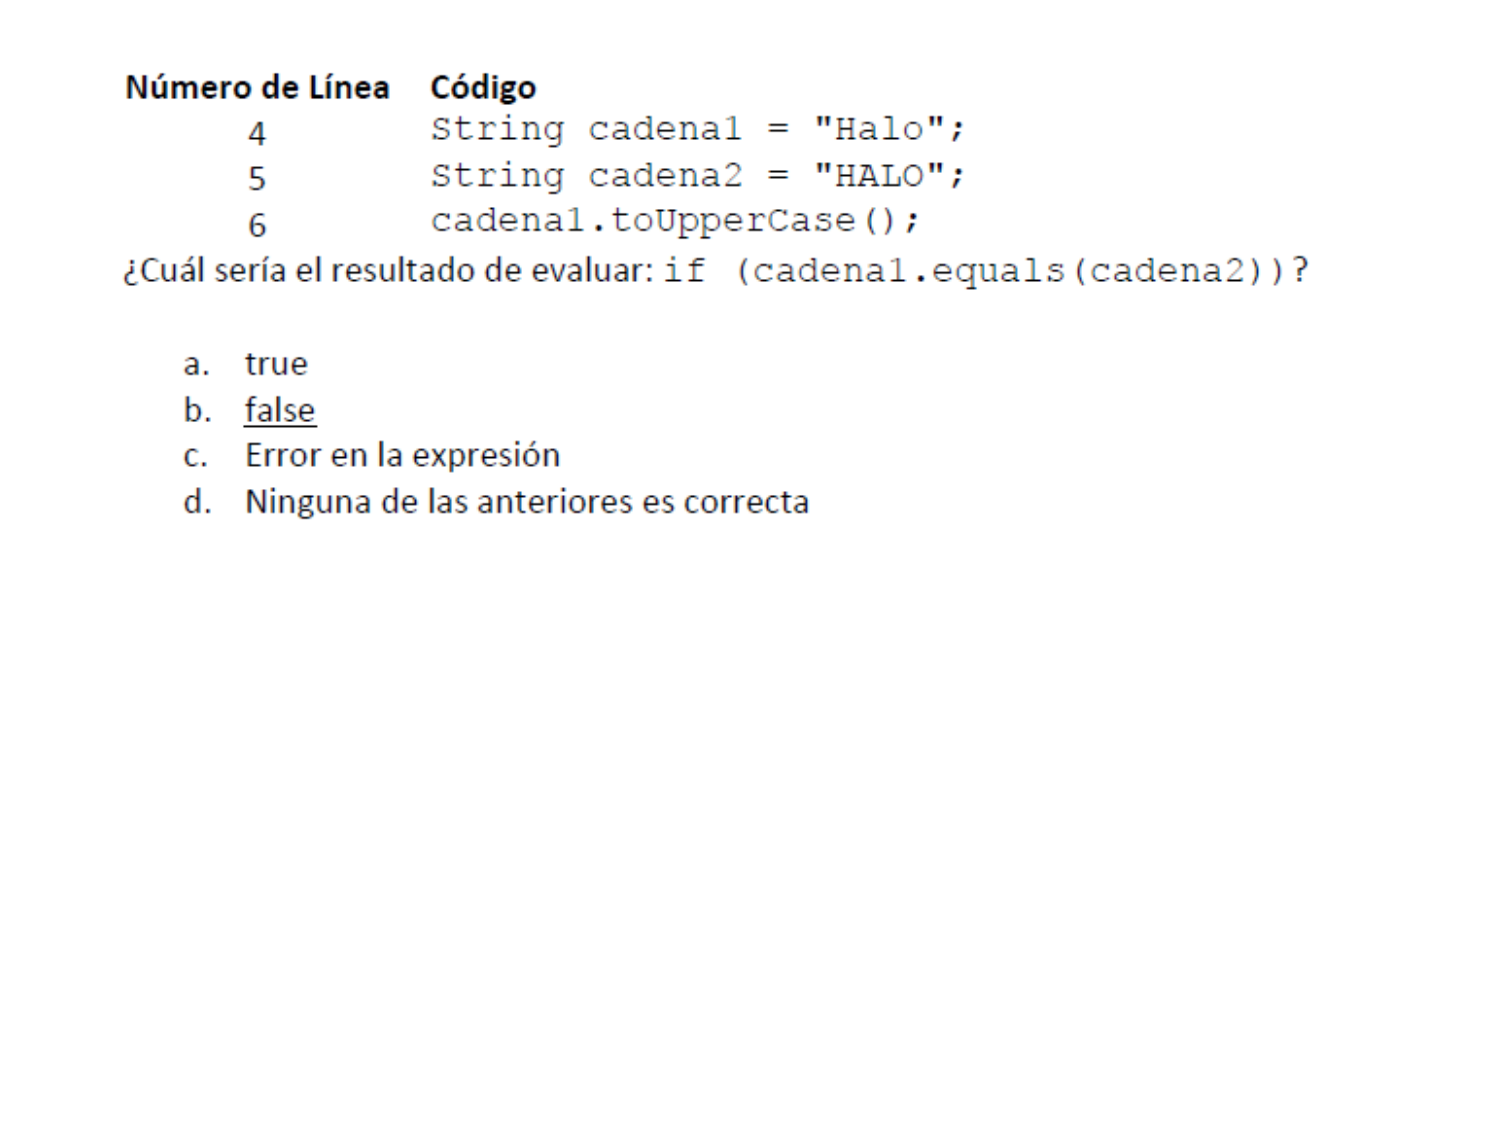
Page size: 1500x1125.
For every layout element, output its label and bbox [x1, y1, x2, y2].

picture [100, 66, 1430, 528]
